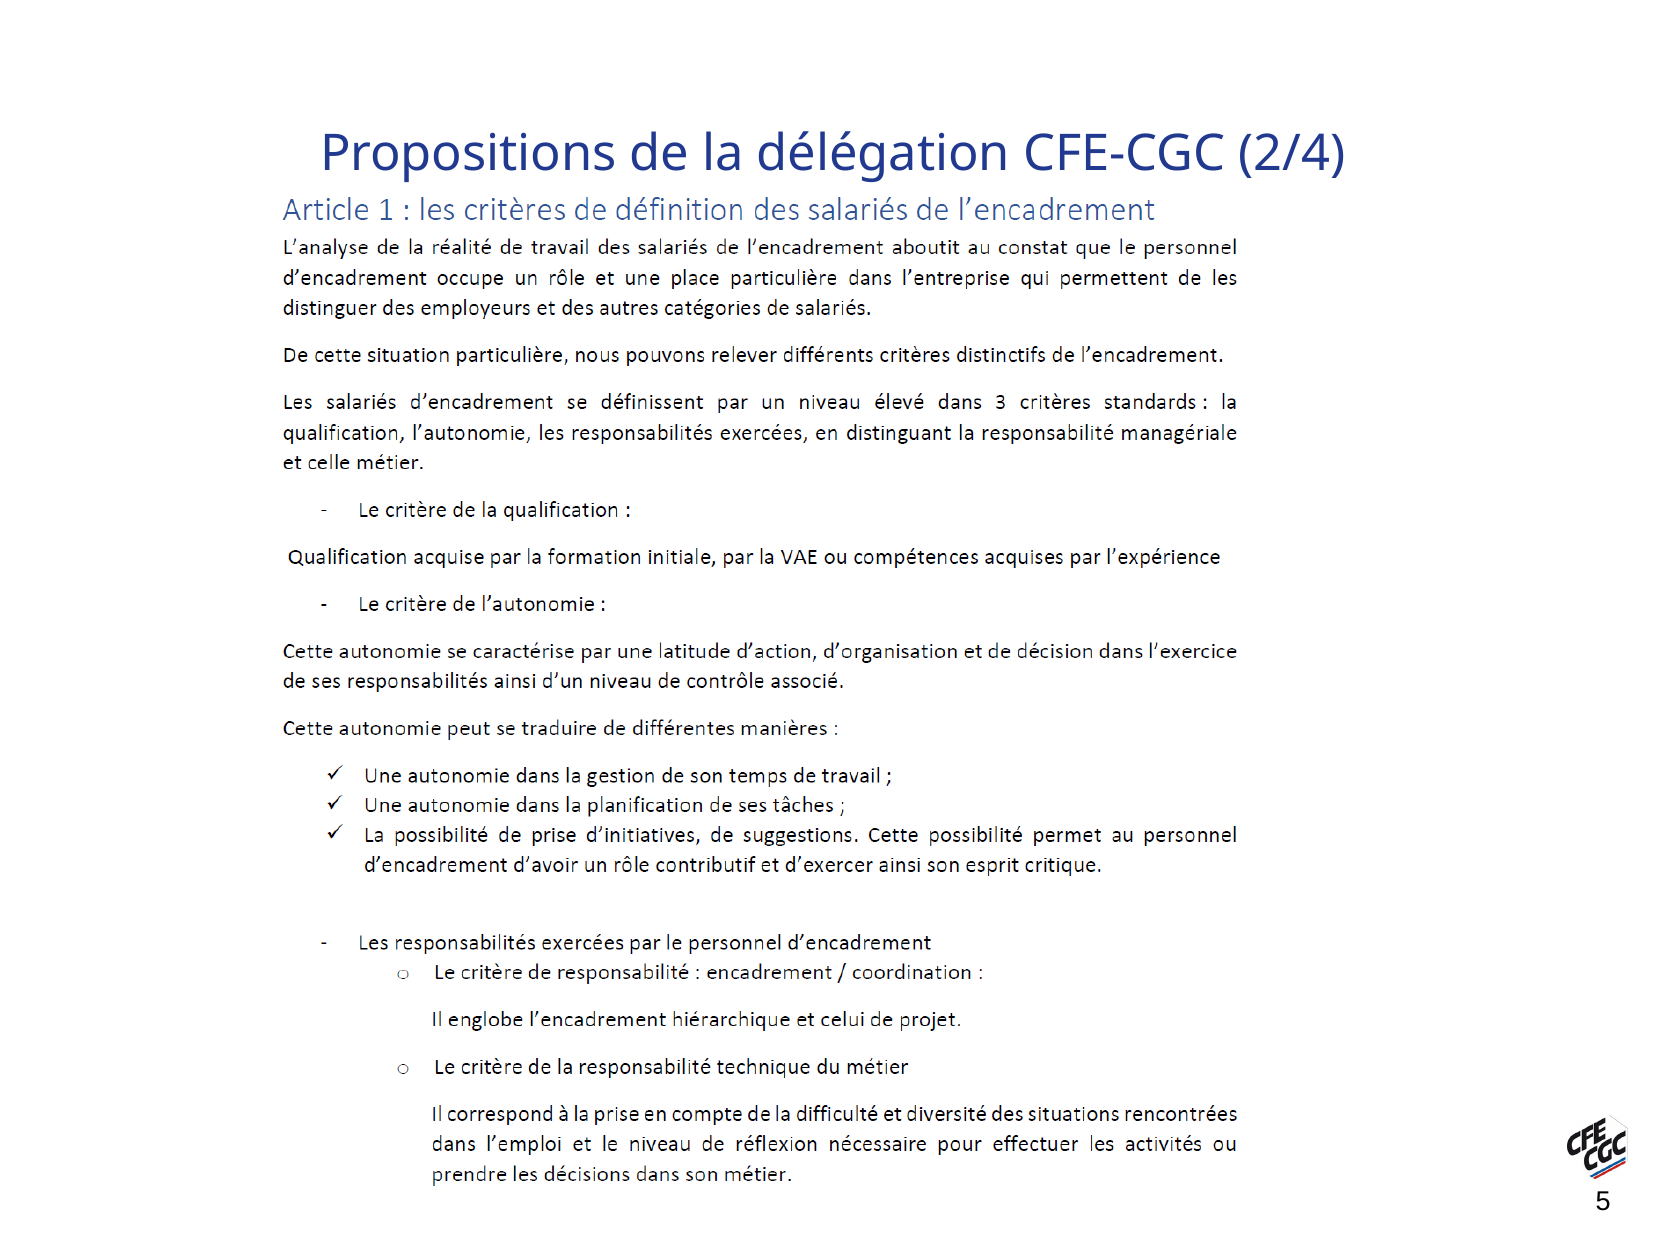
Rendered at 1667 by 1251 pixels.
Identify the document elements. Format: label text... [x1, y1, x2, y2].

title Propositions de la délégation CFE-CGC (2/4) [52, 85, 1597, 207]
picture [280, 197, 1251, 1193]
